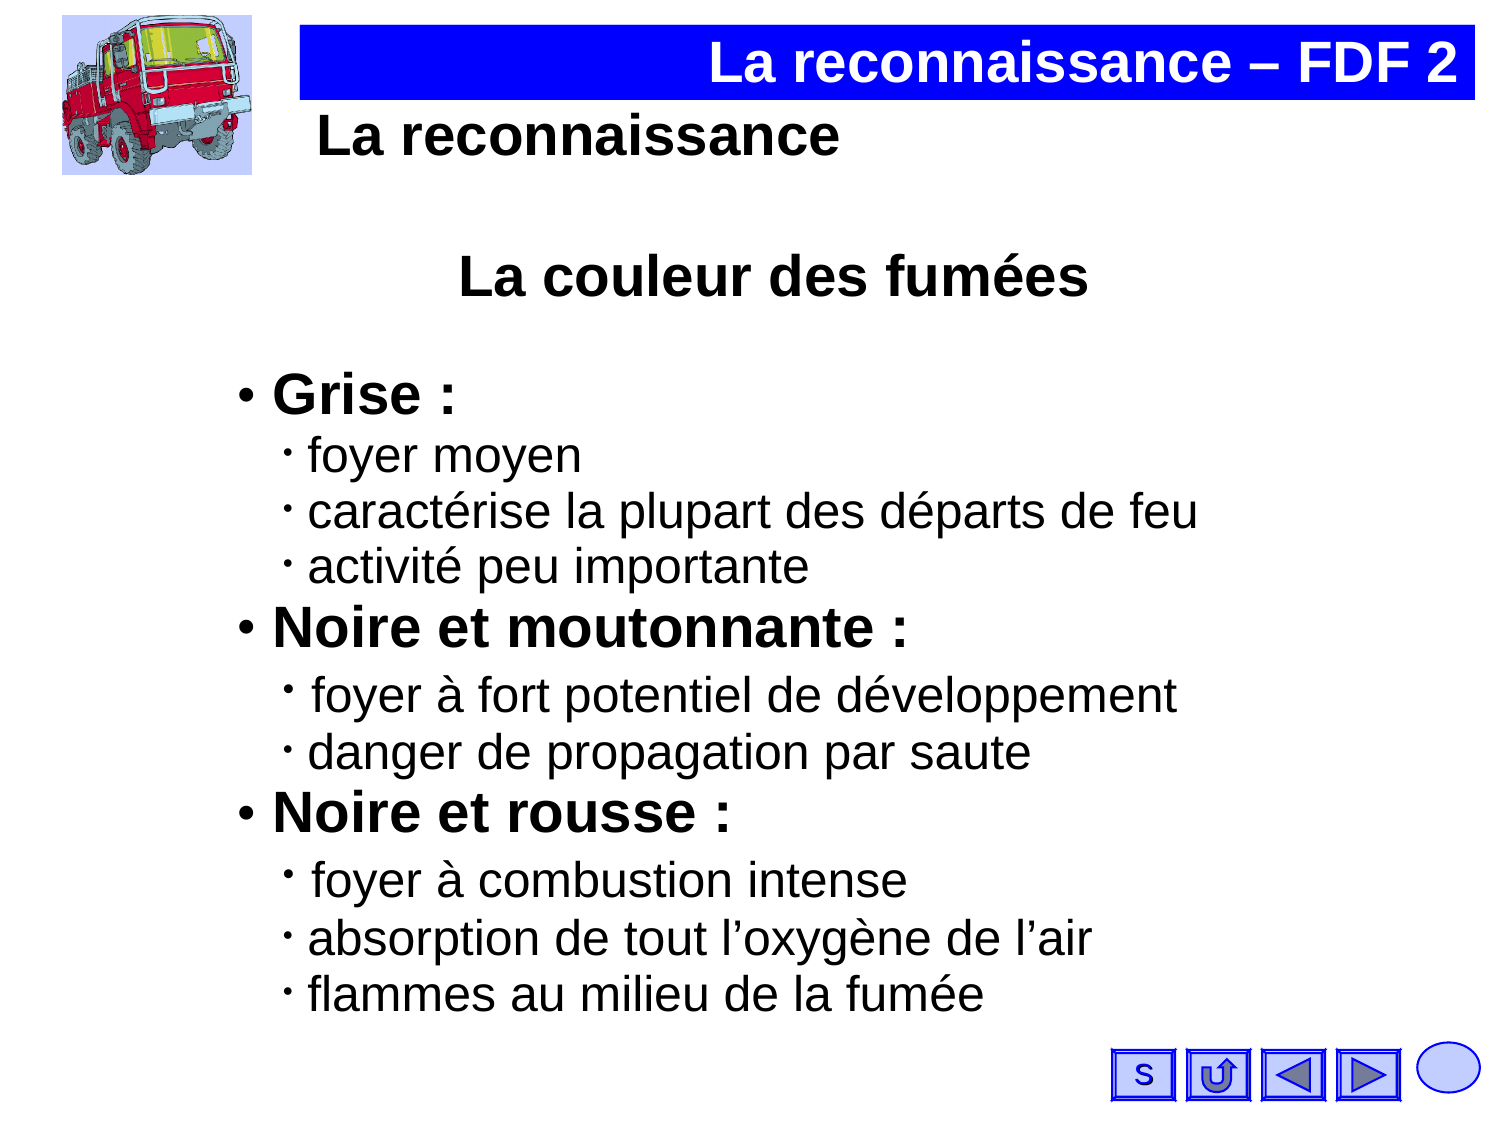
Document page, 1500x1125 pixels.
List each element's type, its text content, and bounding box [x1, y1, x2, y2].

text_box La reconnaissance [301, 95, 857, 178]
text_box Grise : foyer moyen caractérise la plupart des départs de feu activité peu importante Noire et moutonnante : foyer à fort potentiel de développement danger de propagation par saute Noire et rousse : foyer à combustion intense absorption de tout l’oxygène de l’air flammes au milieu de la fumée [44, 354, 1241, 1030]
text_box La couleur des fumées [442, 236, 1106, 317]
text_box La reconnaissance – FDF 2 [299, 24, 1475, 100]
text_box [1417, 1042, 1480, 1093]
